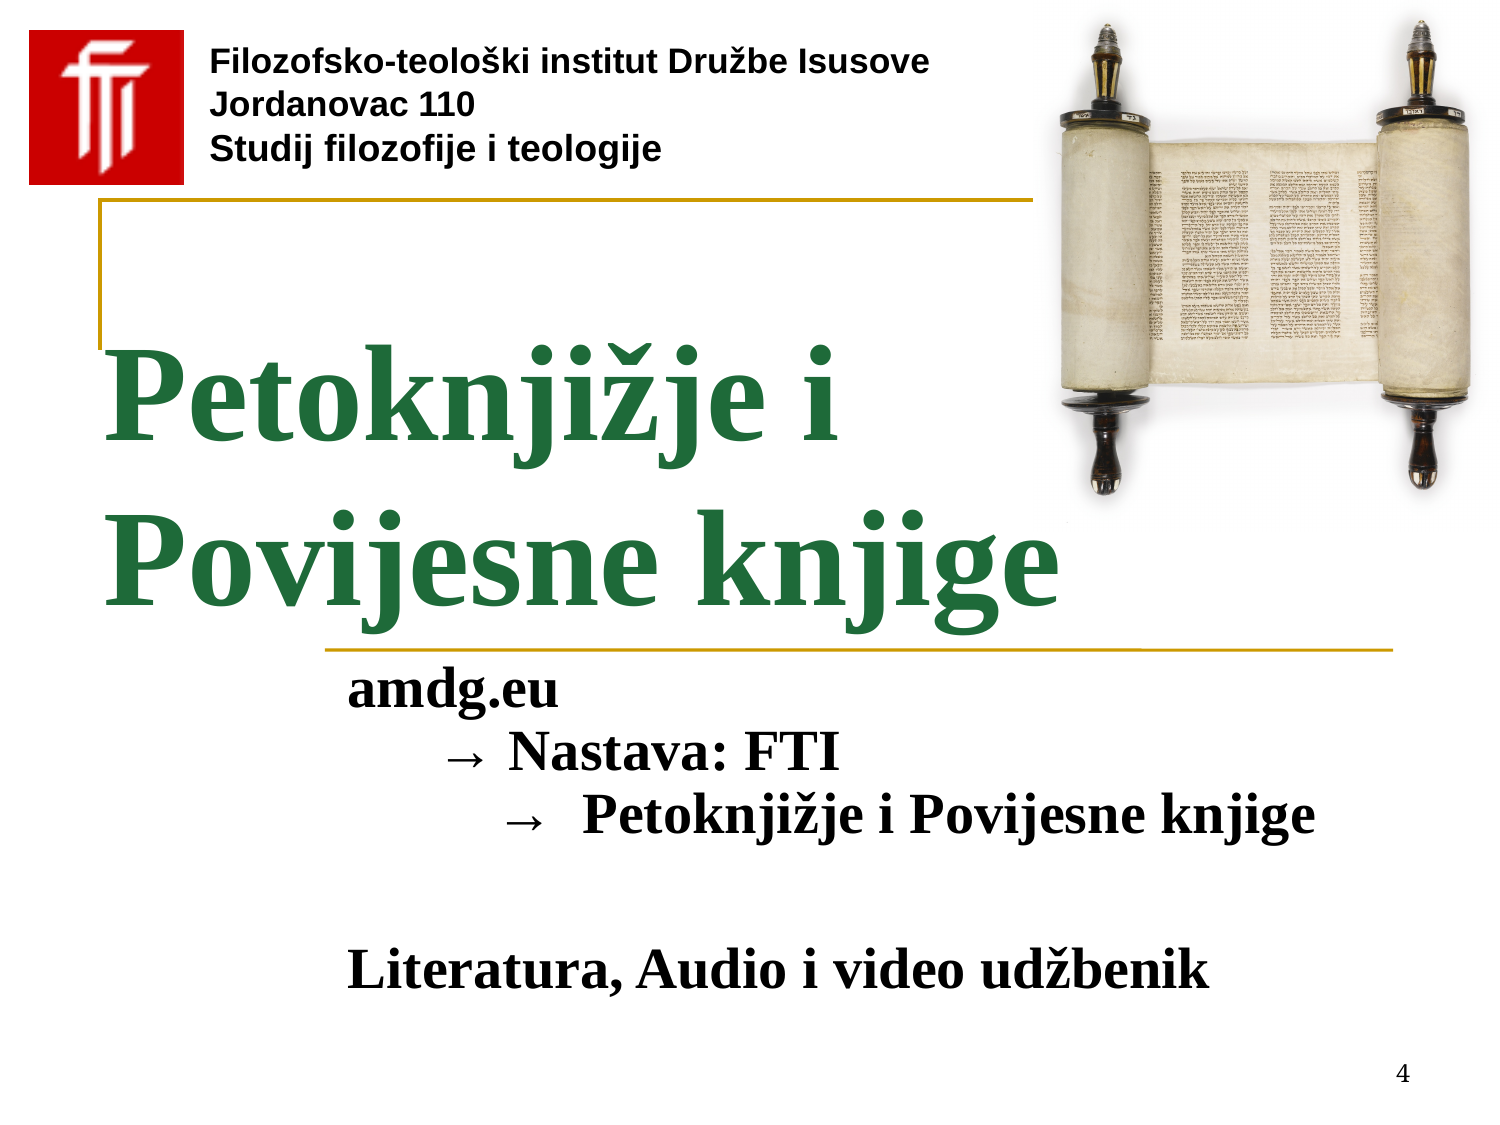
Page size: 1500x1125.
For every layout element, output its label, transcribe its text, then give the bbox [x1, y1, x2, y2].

picture [1033, 0, 1500, 532]
subtitle amdg.eu → Nastava: FTI → Petoknjižje i Povijesne knjige Literatura, Audio i video udžbenik [295, 649, 1500, 1125]
text_box Filozofsko-teološki institut Družbe Isusove Jordanovac 110 Studij filozofije i teologije [194, 30, 963, 177]
title Petoknjižje i Povijesne knjige [88, 295, 1375, 650]
picture [29, 30, 184, 185]
